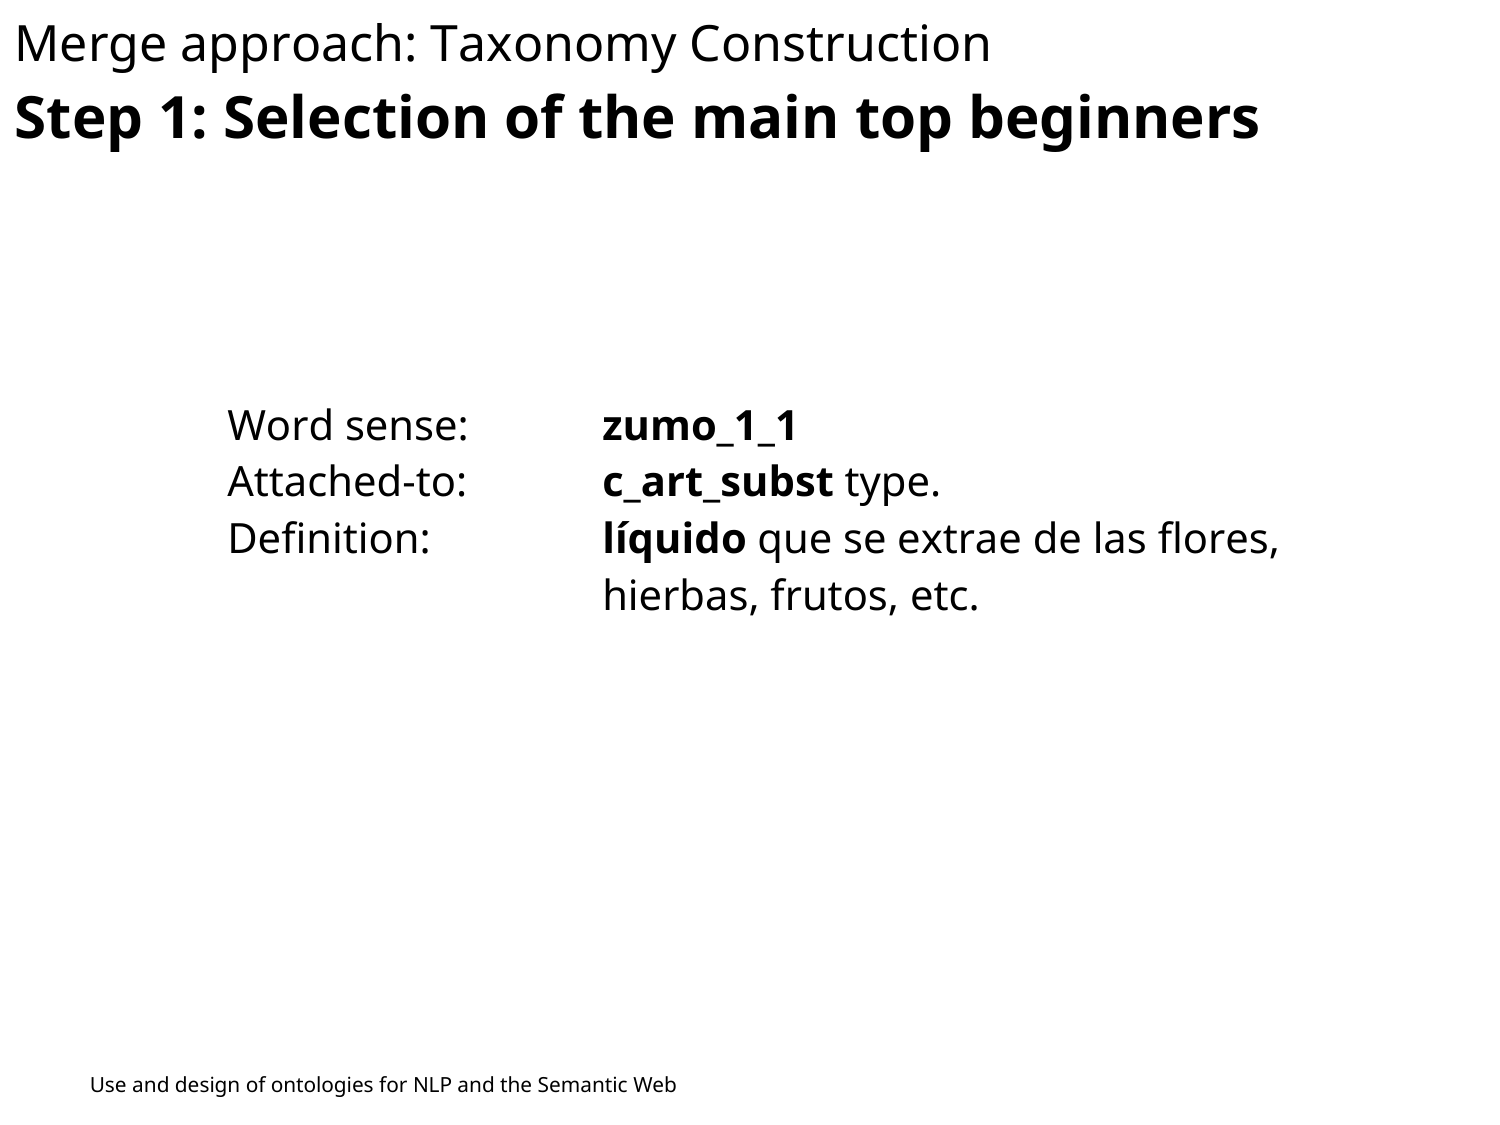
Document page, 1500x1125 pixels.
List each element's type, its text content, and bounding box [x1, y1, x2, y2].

text_box Merge approach: Taxonomy Construction Step 1: Selection of the main top beginners [0, 0, 1400, 150]
text_box Word sense: zumo_1_1 Attached-to: c_art_subst type. Definition: líquido que se extrae de las flores, hierbas, frutos, etc. [137, 387, 1413, 688]
